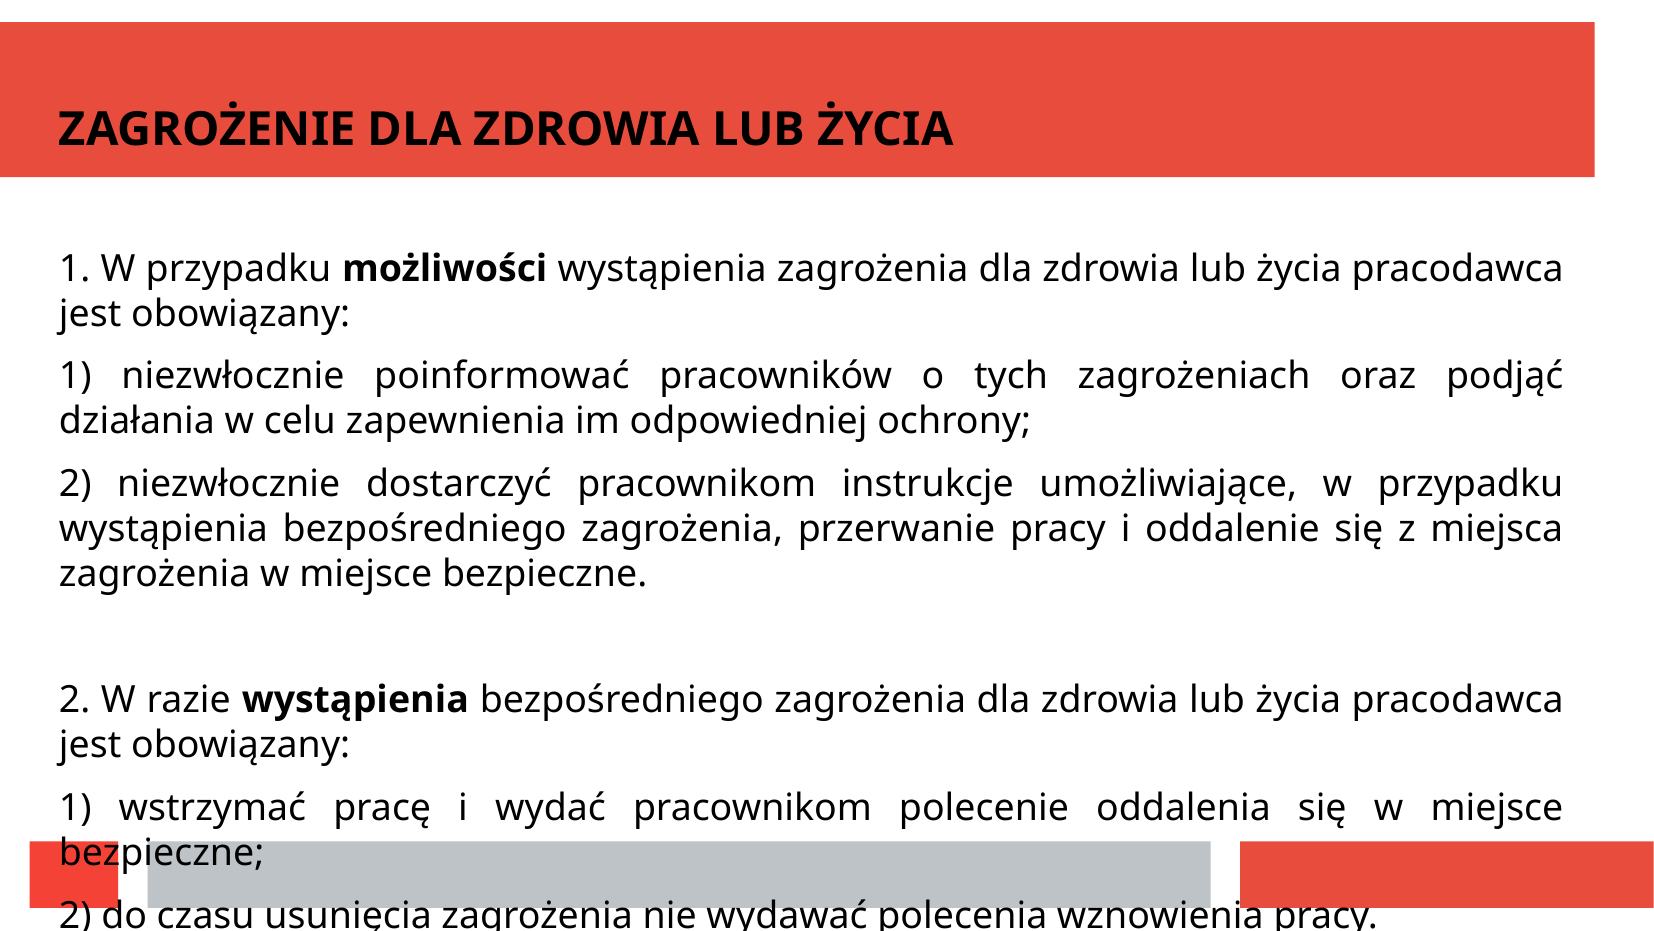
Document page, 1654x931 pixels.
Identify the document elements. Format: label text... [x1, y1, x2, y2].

subtitle 1. W przypadku możliwości wystąpienia zagrożenia dla zdrowia lub życia pracodawca jest obowiązany: 1) niezwłocznie poinformować pracowników o tych zagrożeniach oraz podjąć działania w celu zapewnienia im odpowiedniej ochrony; 2) niezwłocznie dostarczyć pracownikom instrukcje umożliwiające, w przypadku wystąpienia bezpośredniego zagrożenia, przerwanie pracy i oddalenie się z miejsca zagrożenia w miejsce bezpieczne. 2. W razie wystąpienia bezpośredniego zagrożenia dla zdrowia lub życia pracodawca jest obowiązany: 1) wstrzymać pracę i wydać pracownikom polecenie oddalenia się w miejsce bezpieczne; 2) do czasu usunięcia zagrożenia nie wydawać polecenia wznowienia pracy. [59, 243, 1565, 820]
title ZAGROŻENIE DLA ZDROWIA LUB ŻYCIA [59, 44, 1595, 156]
